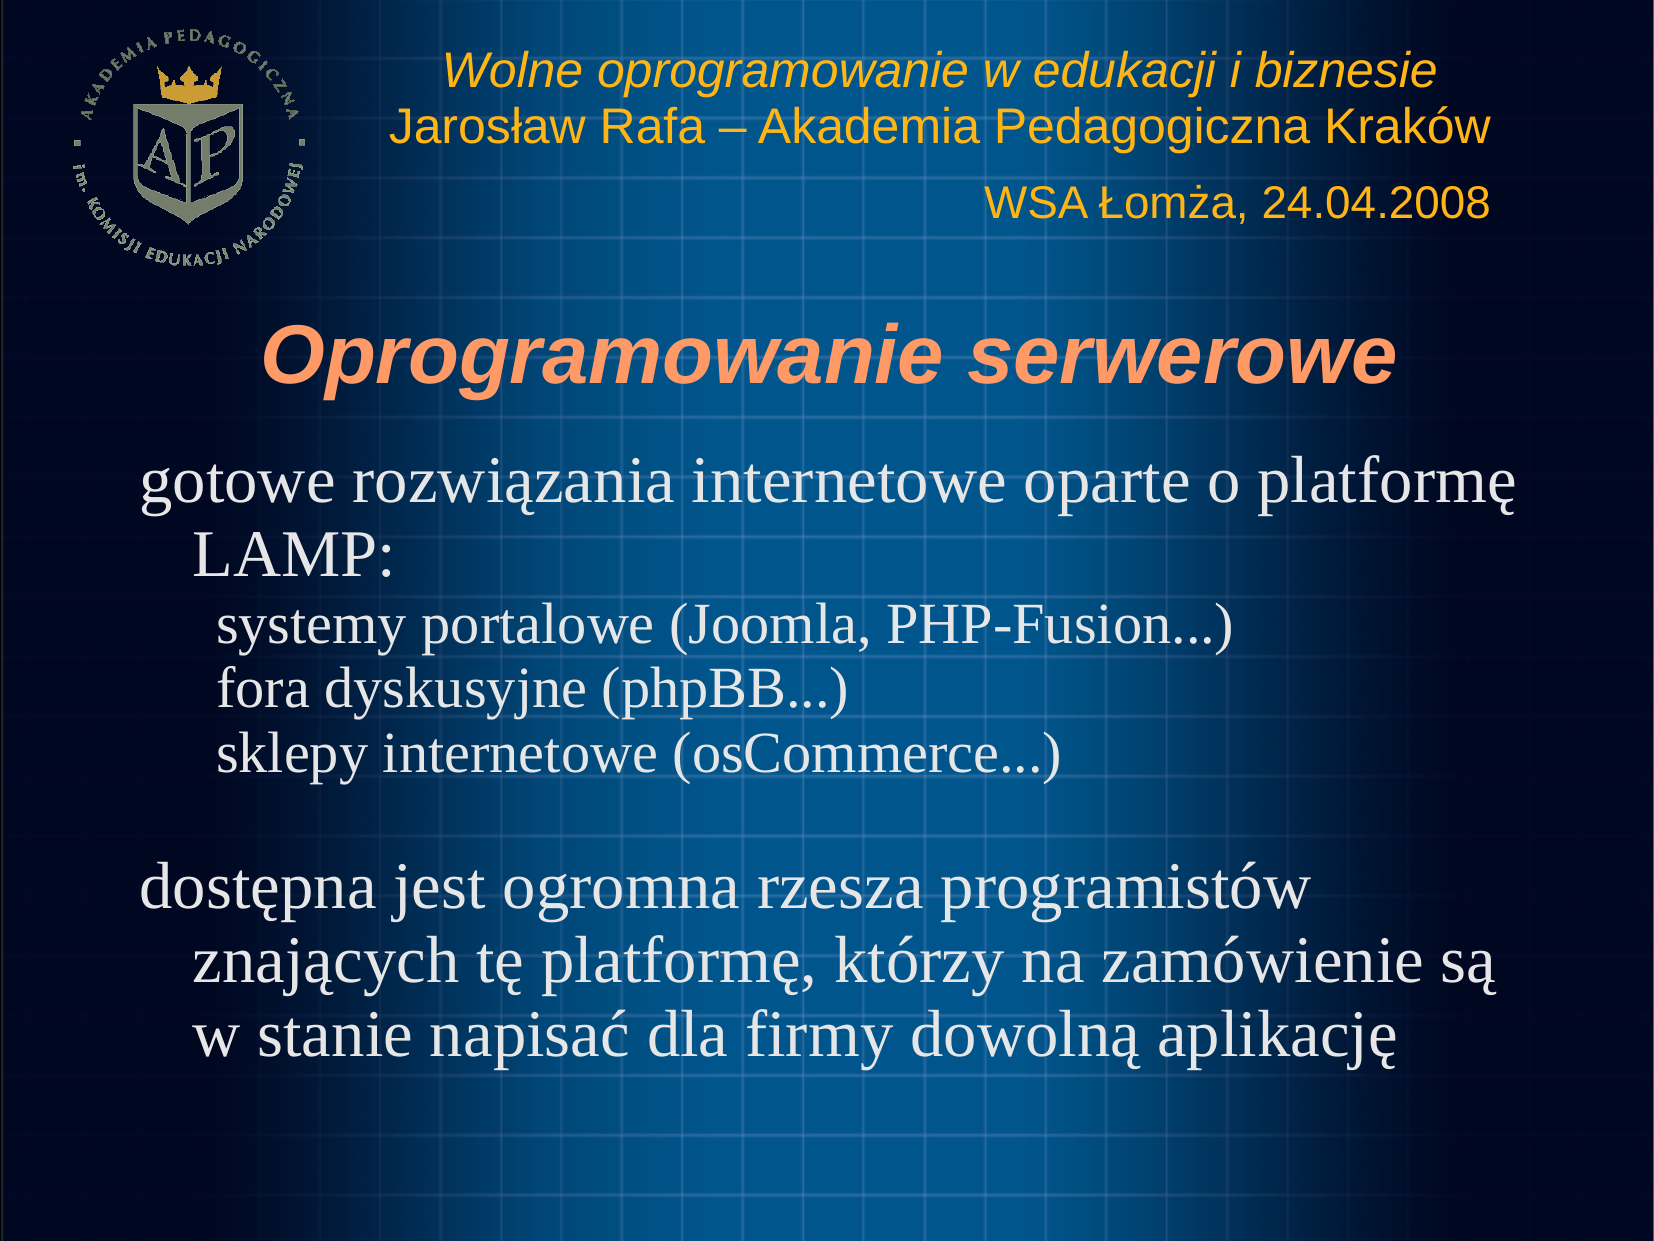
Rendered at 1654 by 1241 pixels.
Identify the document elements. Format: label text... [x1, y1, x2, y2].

list gotowe rozwiązania internetowe oparte o platformę LAMP: systemy portalowe (Joomla, PHP-Fusion...) fora dyskusyjne (phpBB...) sklepy internetowe (osCommerce...) dostępna jest ogromna rzesza programistów znających tę platformę, którzy na zamówienie są w stanie napisać dla firmy dowolną aplikację [121, 442, 1561, 1118]
picture [0, 0, 1654, 1241]
title Oprogramowanie serwerowe [123, 302, 1536, 407]
